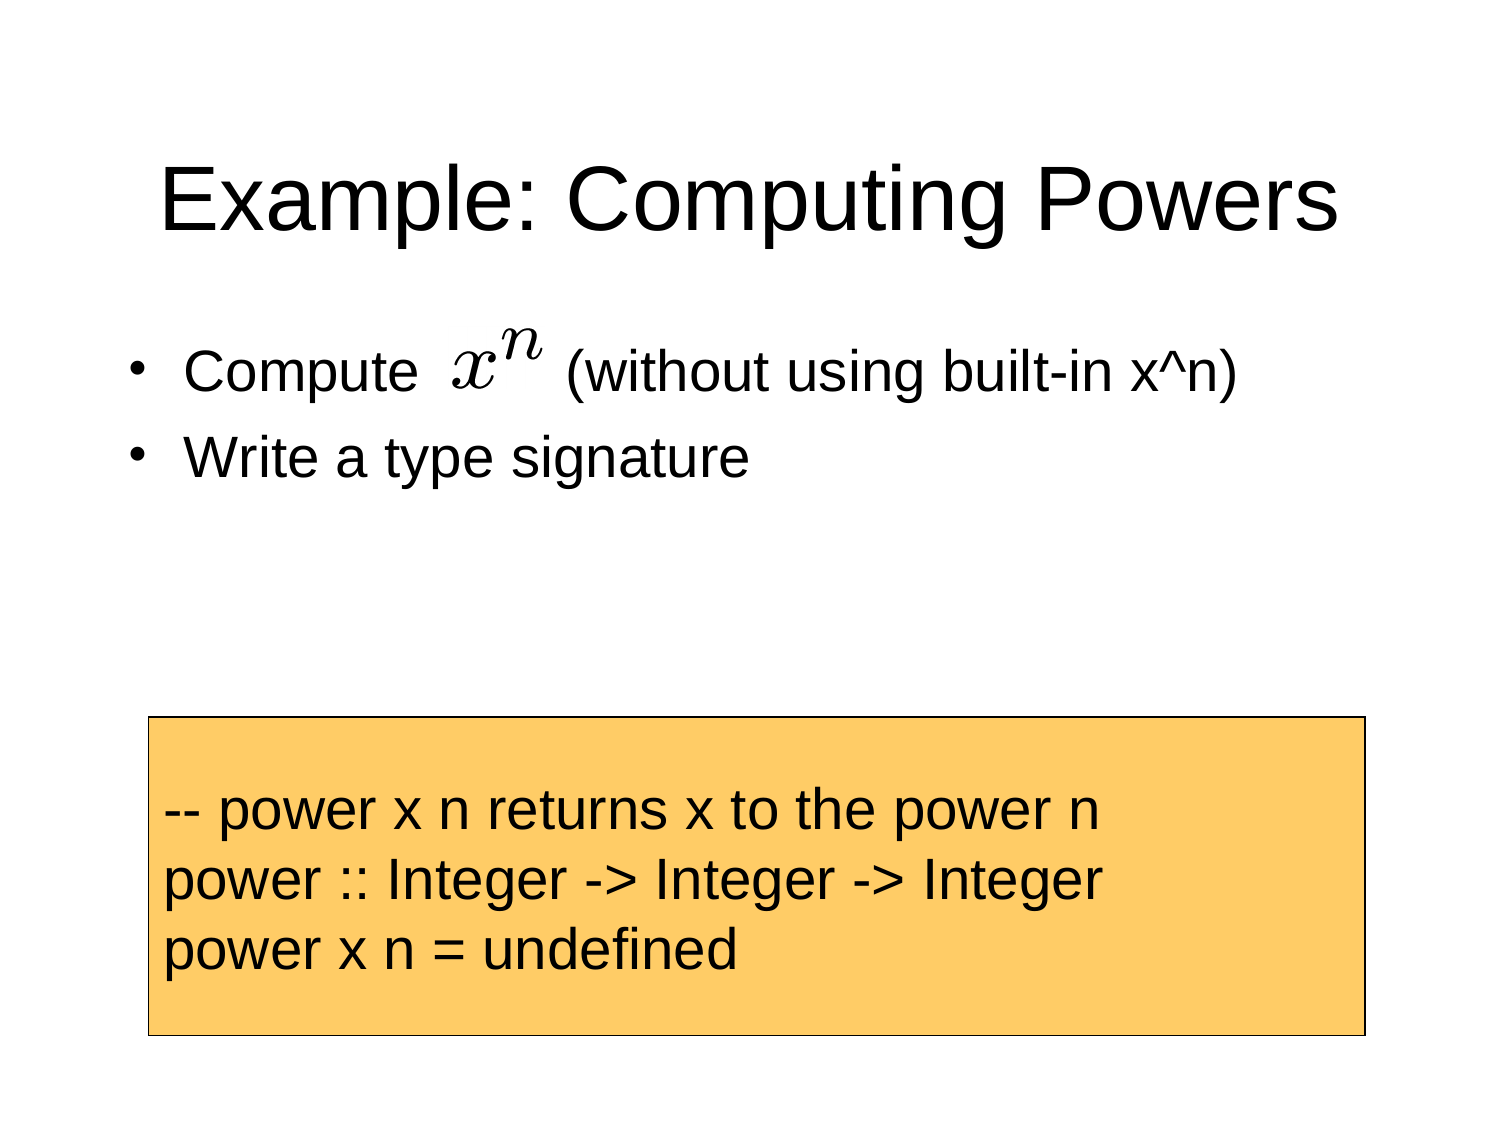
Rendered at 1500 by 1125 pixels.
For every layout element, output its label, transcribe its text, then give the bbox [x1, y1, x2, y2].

text_box -- power x n returns x to the power n power :: Integer -> Integer -> Integer power x n = undefined [148, 716, 1366, 1036]
title Example: Computing Powers [112, 99, 1388, 288]
list Compute (without using built-in x^n) Write a type signature [112, 324, 1388, 1000]
picture [448, 326, 545, 389]
